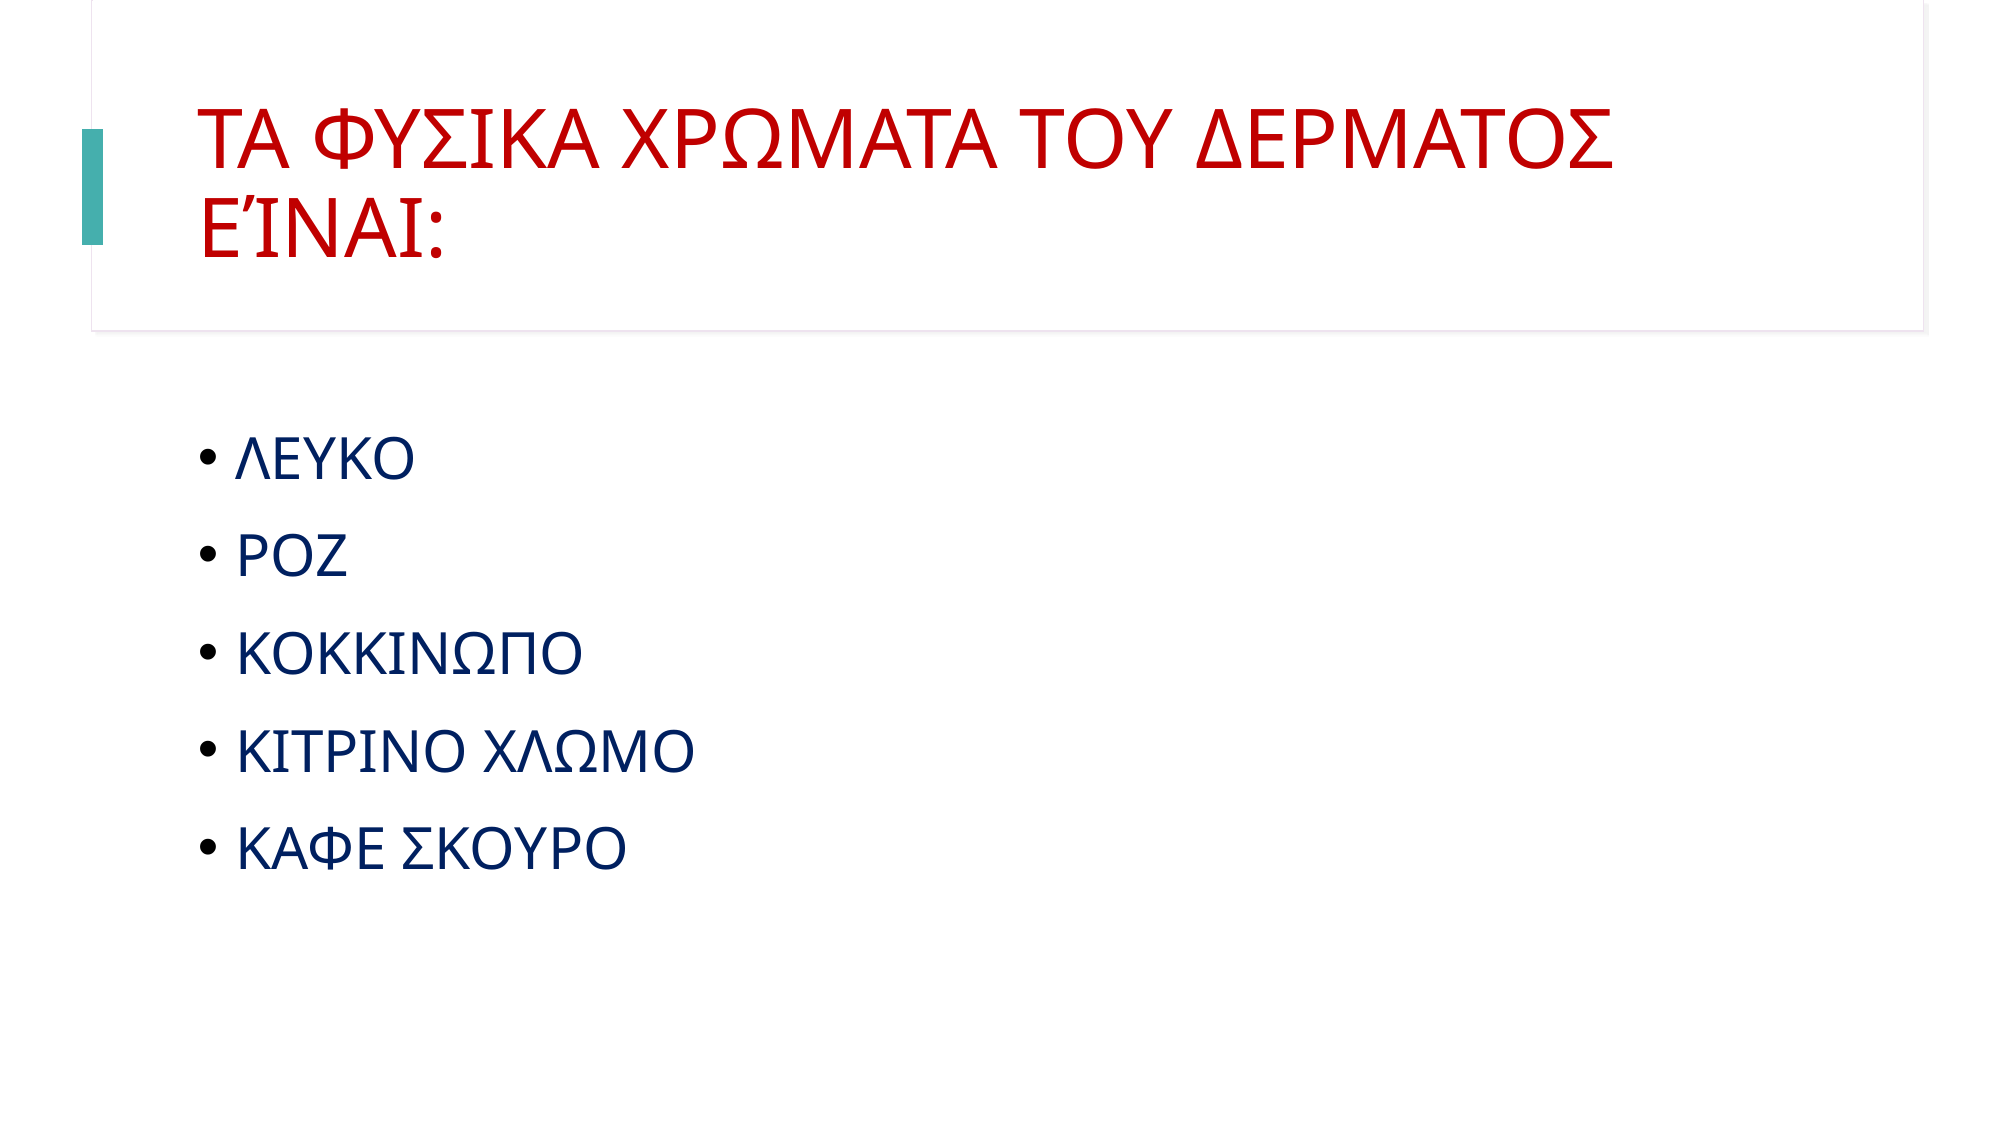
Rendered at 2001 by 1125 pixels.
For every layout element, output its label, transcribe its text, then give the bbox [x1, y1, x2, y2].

title ΤΑ ΦΥΣΙΚΑ ΧΡΩΜΑΤΑ ΤΟΥ ΔΕΡΜΑΤΟΣ ΕΊΝΑΙ: [183, 90, 1759, 284]
list ΛΕΥΚΟ ΡΟΖ ΚΟΚΚΙΝΩΠΟ ΚΙΤΡΙΝΟ ΧΛΩΜΟ ΚΑΦΕ ΣΚΟΥΡΟ [183, 406, 1852, 914]
